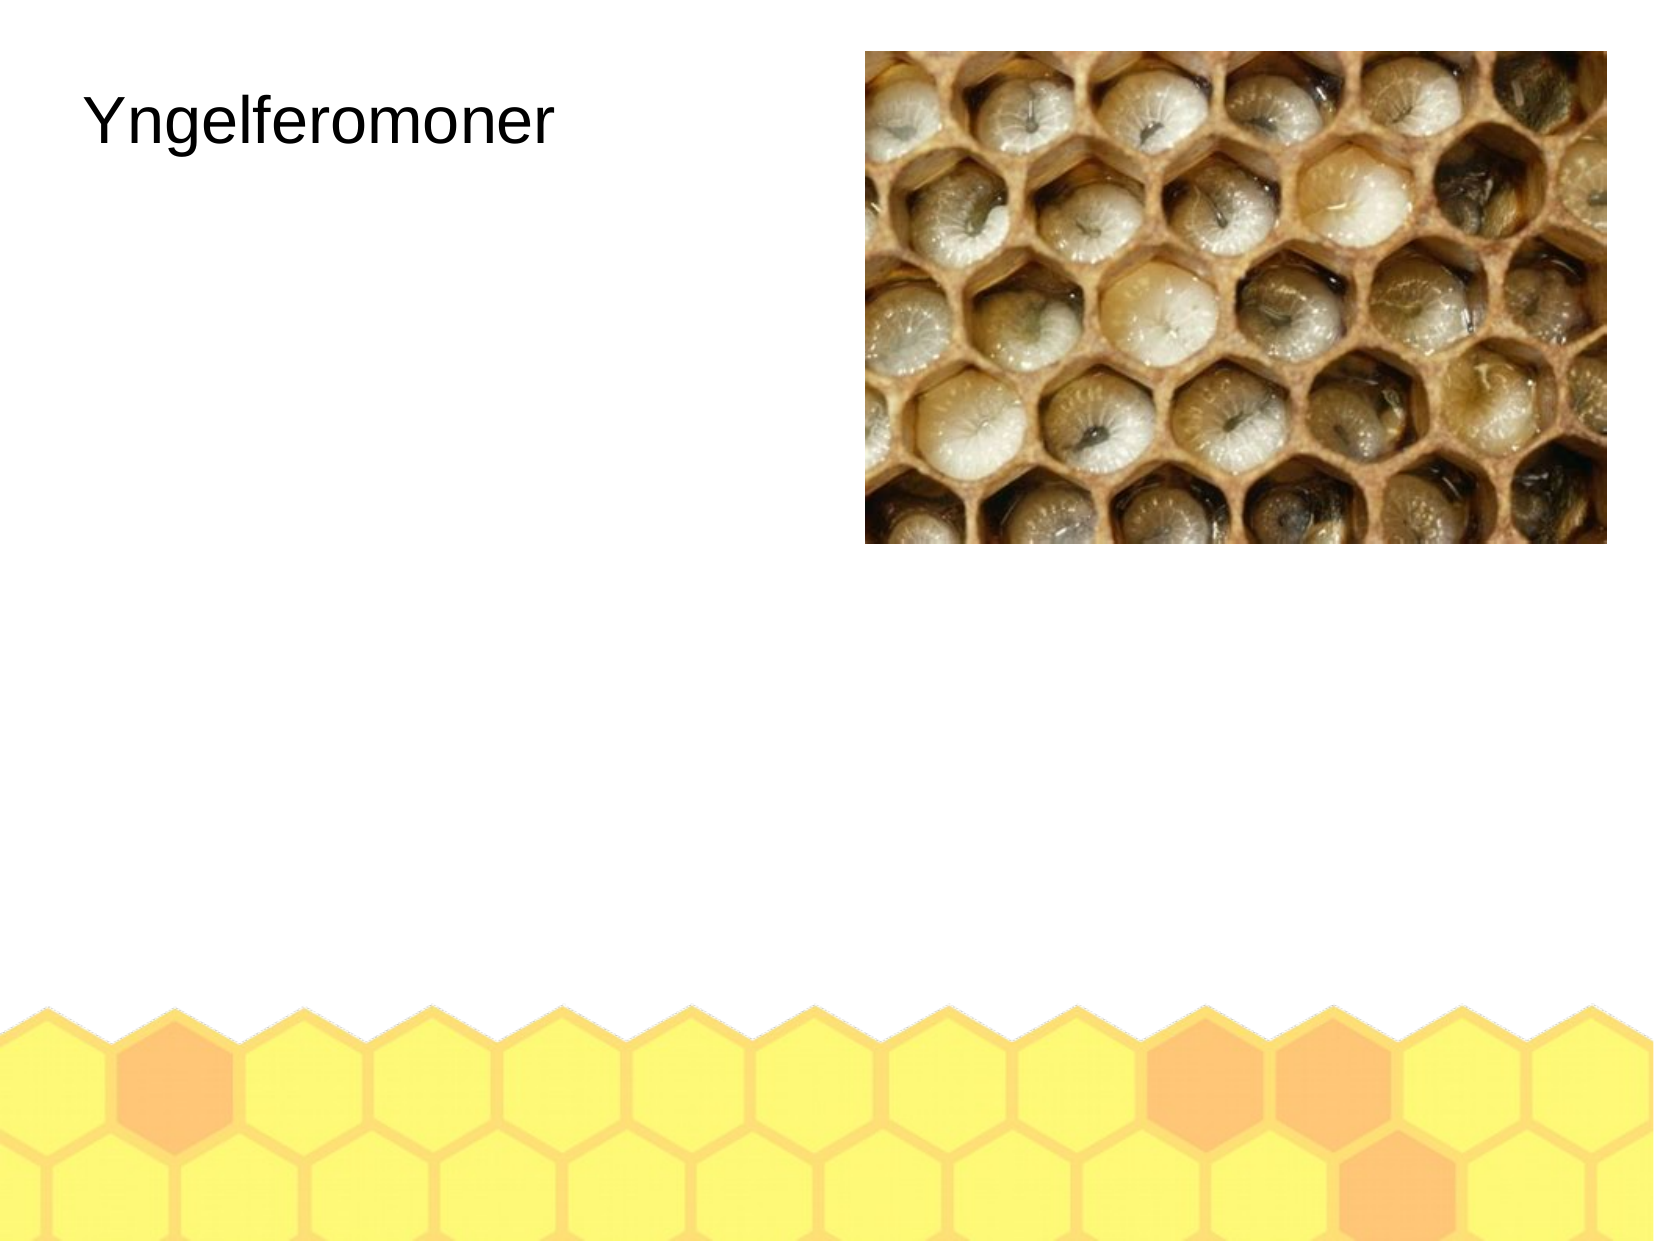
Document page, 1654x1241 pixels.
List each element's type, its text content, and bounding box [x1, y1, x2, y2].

picture [0, 1001, 1654, 1241]
list Yngelferomoner [82, 82, 1571, 1010]
picture [865, 51, 1607, 544]
